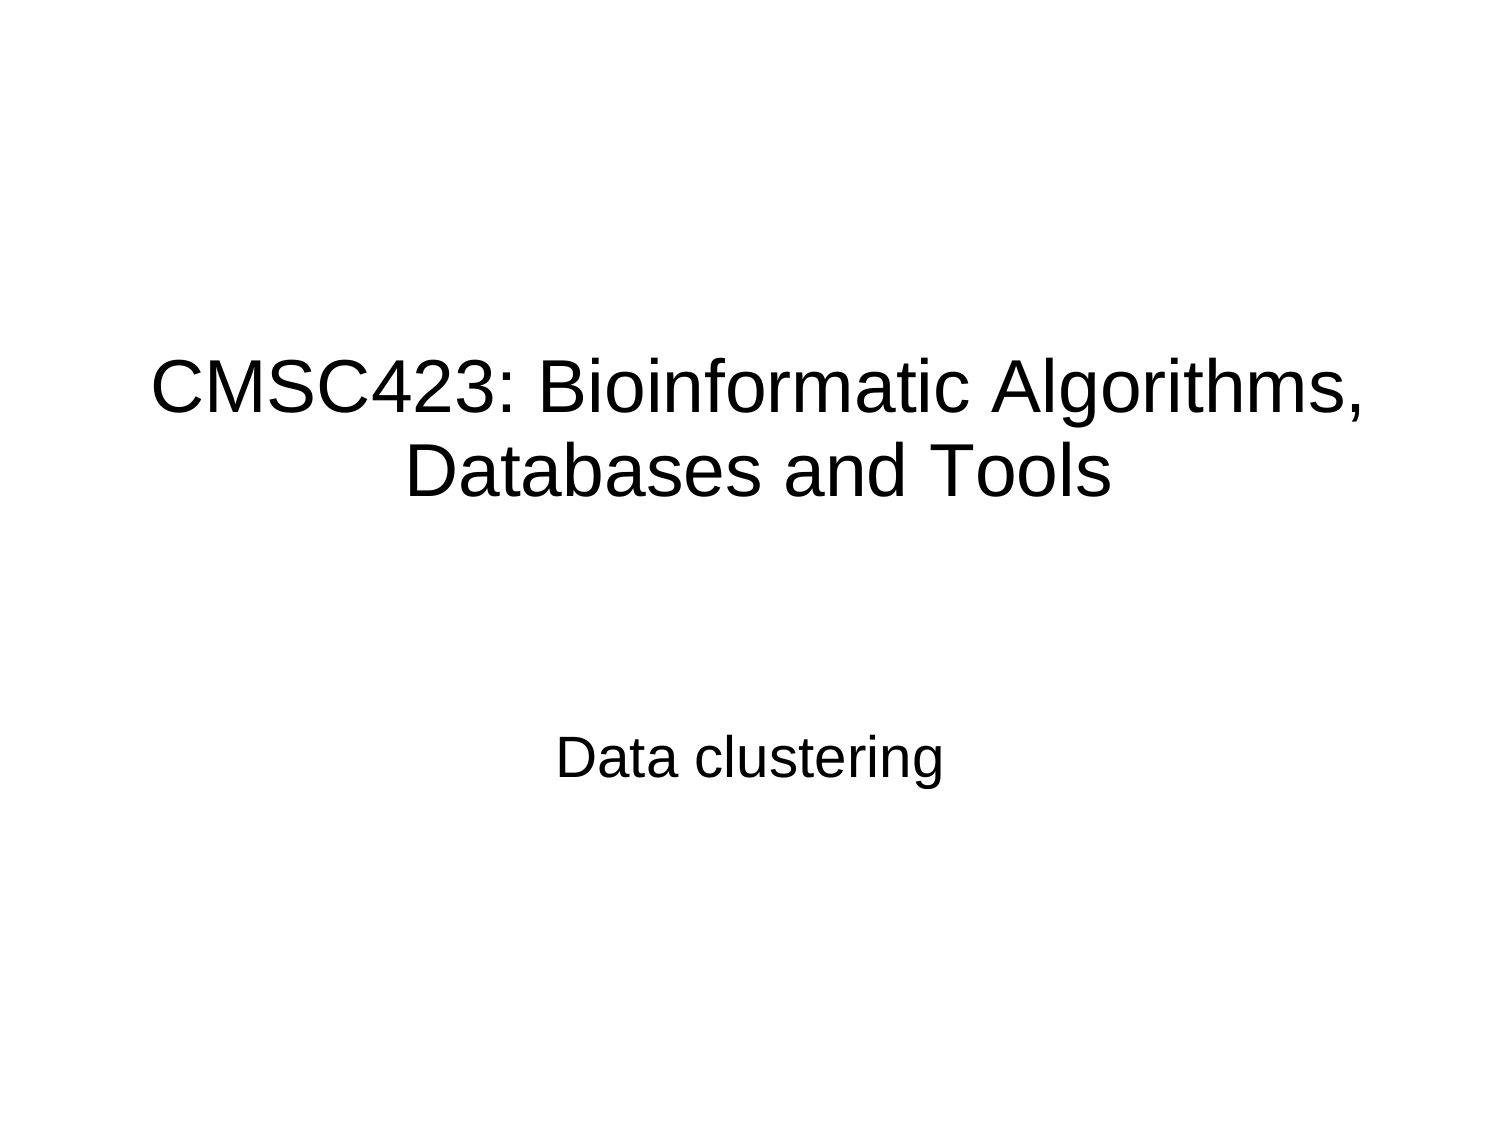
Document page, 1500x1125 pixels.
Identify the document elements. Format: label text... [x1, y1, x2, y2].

subtitle Data clustering [225, 637, 1276, 926]
title CMSC423: Bioinformatic Algorithms, Databases and Tools [65, 336, 1453, 604]
